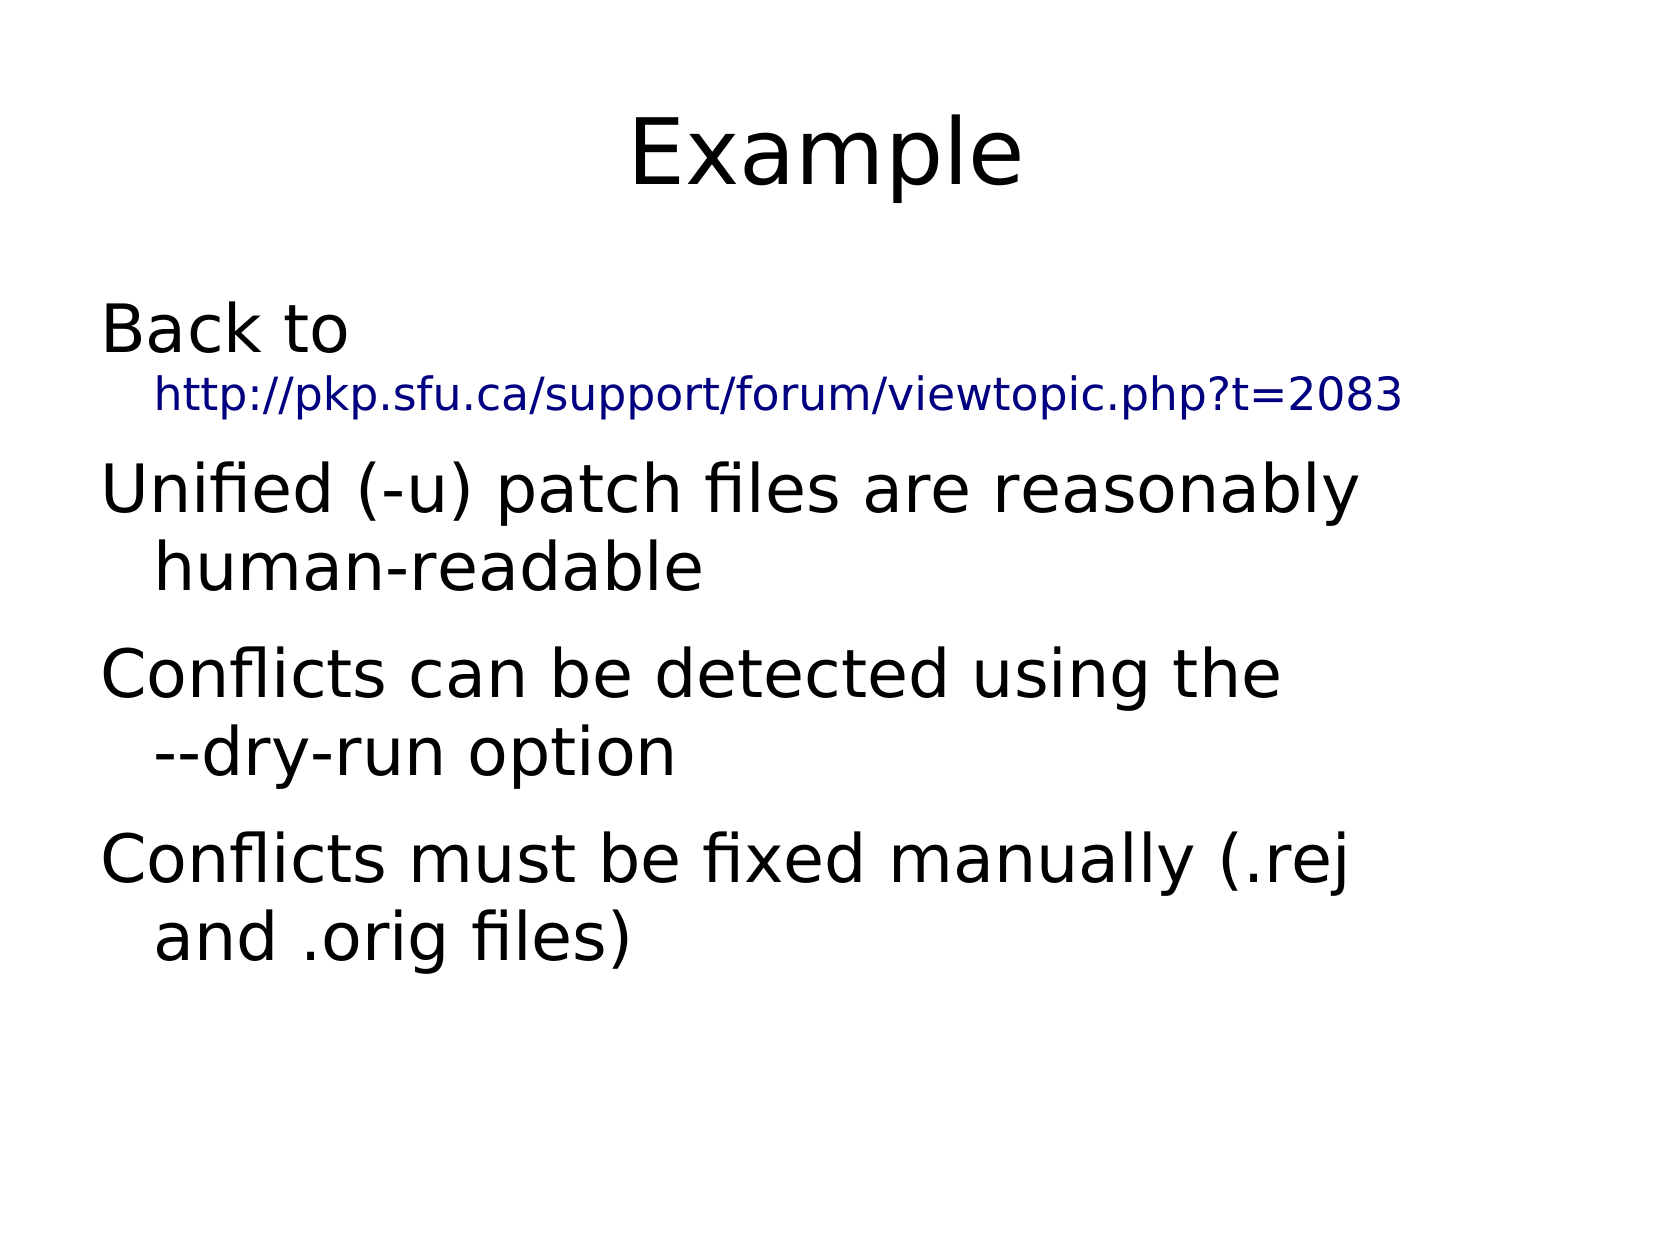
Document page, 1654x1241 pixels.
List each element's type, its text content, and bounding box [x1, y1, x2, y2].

list Back to http://pkp.sfu.ca/support/forum/viewtopic.php?t=2083 Unified (-u) patch files are reasonably human-readable Conflicts can be detected using the --dry-run option Conflicts must be fixed manually (.rej and .orig files) [82, 290, 1571, 1094]
title Example [82, 56, 1571, 250]
